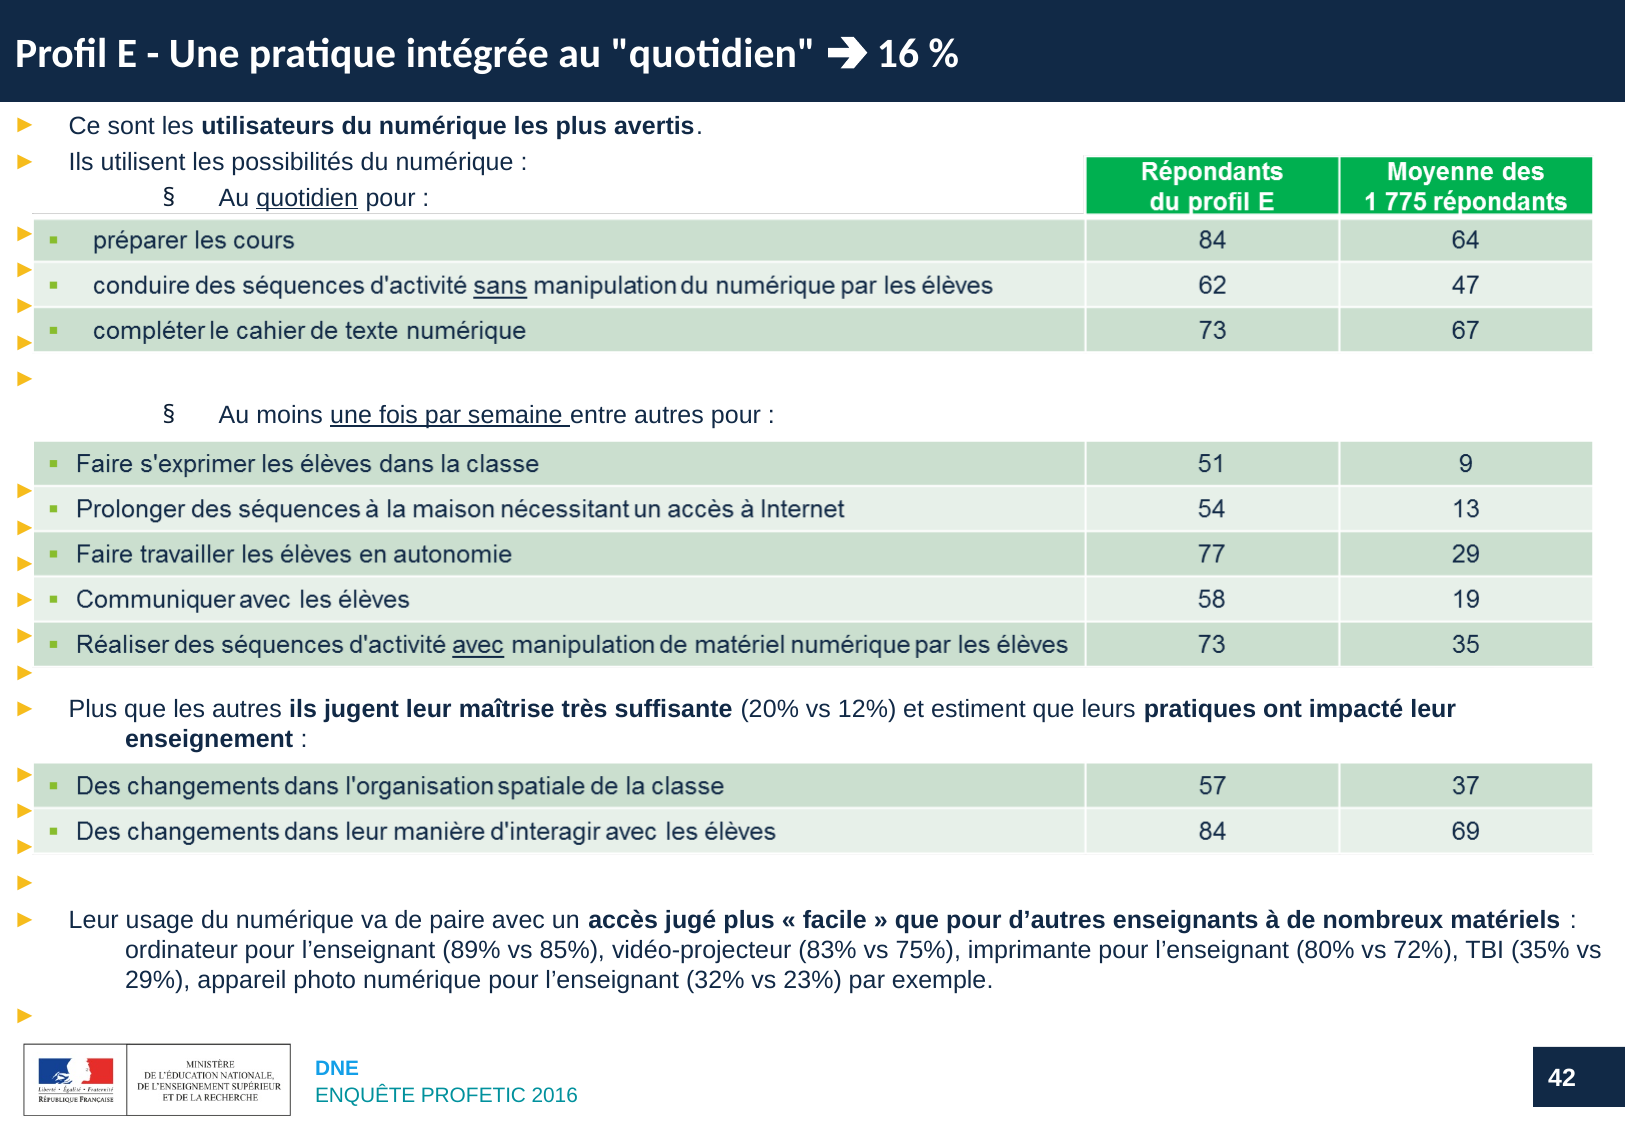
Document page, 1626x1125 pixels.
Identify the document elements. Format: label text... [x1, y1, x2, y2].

title Profil E - Une pratique intégrée au "quotidien"  16 % [0, 0, 1625, 102]
text_box 42 [1533, 1046, 1625, 1107]
list Ce sont les utilisateurs du numérique les plus avertis. Ils utilisent les possibilités du numérique : Au quotidien pour : Au moins une fois par semaine entre autres pour : Plus que les autres ils jugent leur maîtrise très suffisante (20% vs 12%) et estiment que leurs pratiques ont impacté leur enseignement : Leur usage du numérique va de paire avec un accès jugé plus « facile » que pour d’autres enseignants à de nombreux matériels : ordinateur pour l’enseignant (89% vs 85%), vidéo-projecteur (83% vs 75%), imprimante pour l’enseignant (80% vs 72%), TBI (35% vs 29%), appareil photo numérique pour l’enseignant (32% vs 23%) par exemple. [0, 102, 1623, 1059]
picture [32, 148, 1594, 359]
picture [32, 761, 1594, 860]
picture [32, 441, 1594, 674]
